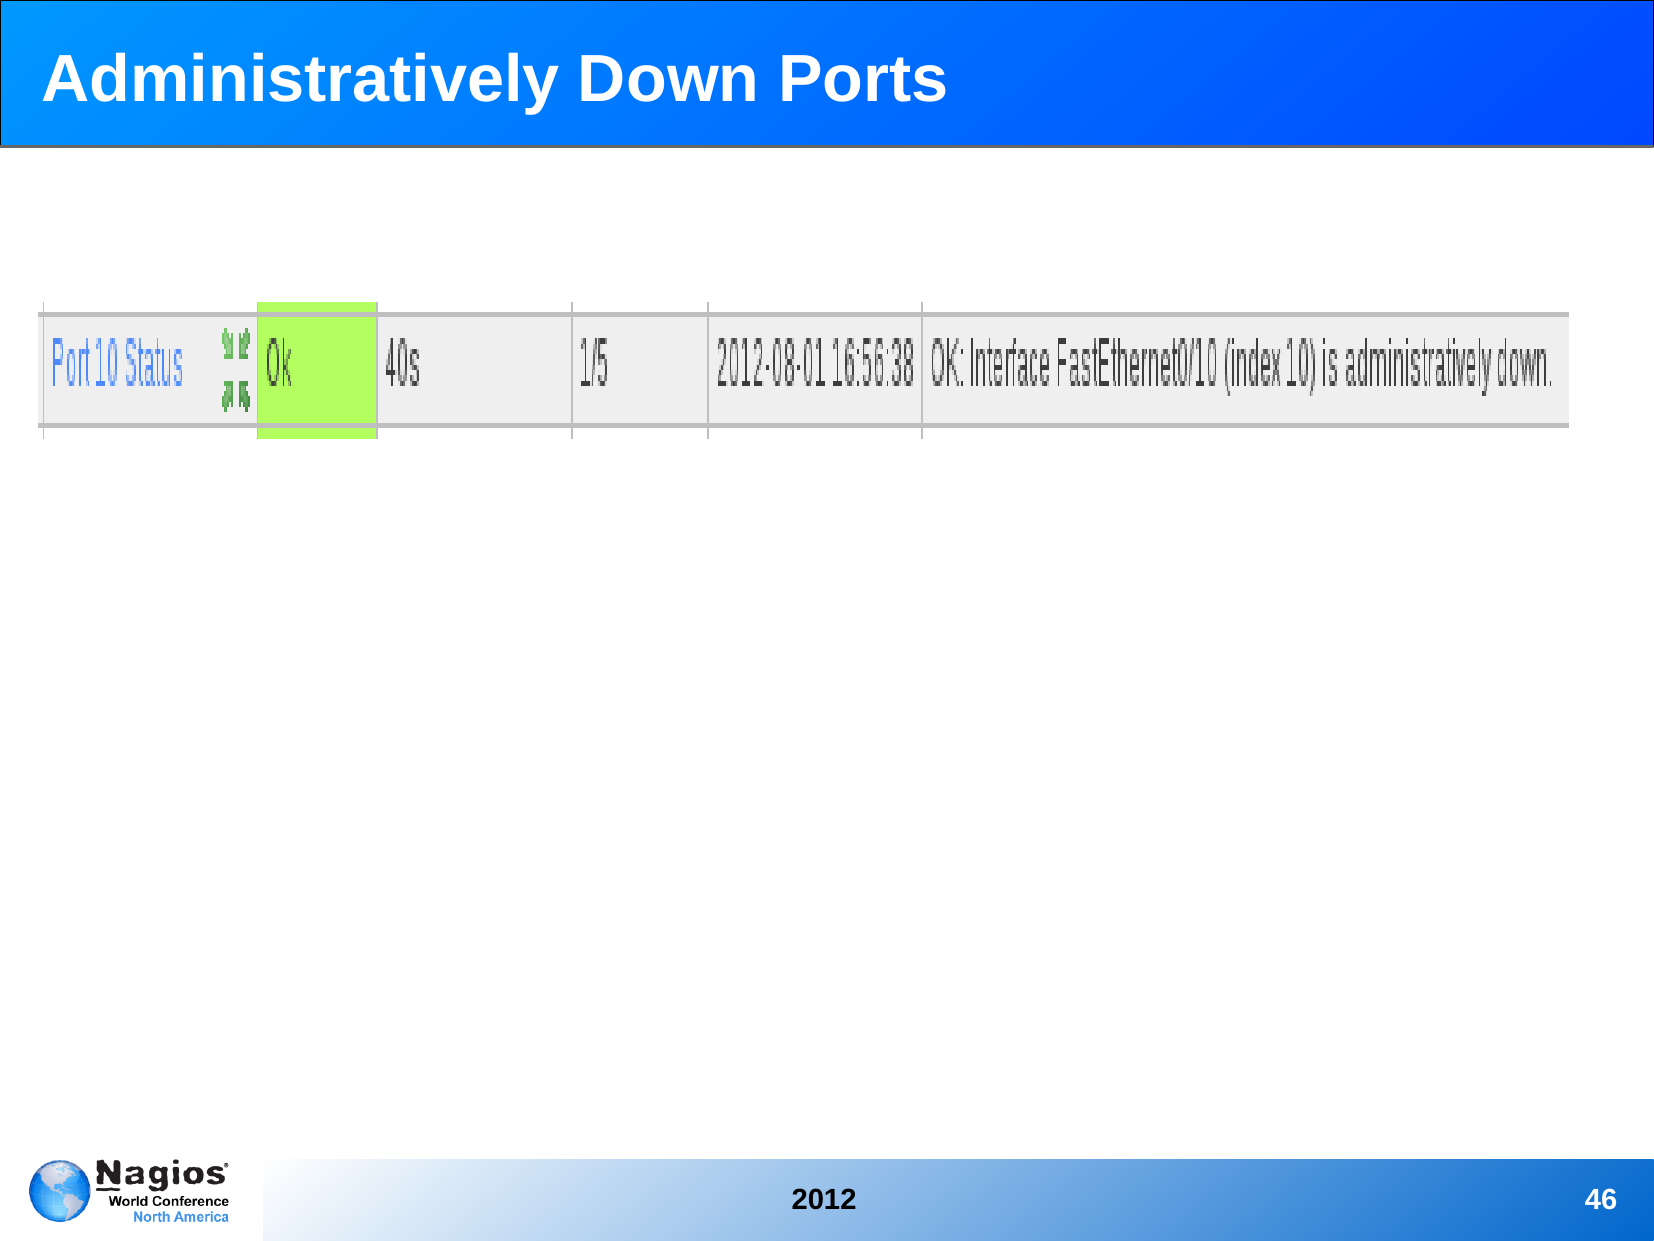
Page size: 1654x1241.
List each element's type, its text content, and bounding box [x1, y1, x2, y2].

picture [29, 1159, 229, 1235]
title Administratively Down Ports [41, 36, 1491, 120]
picture [38, 302, 1569, 439]
